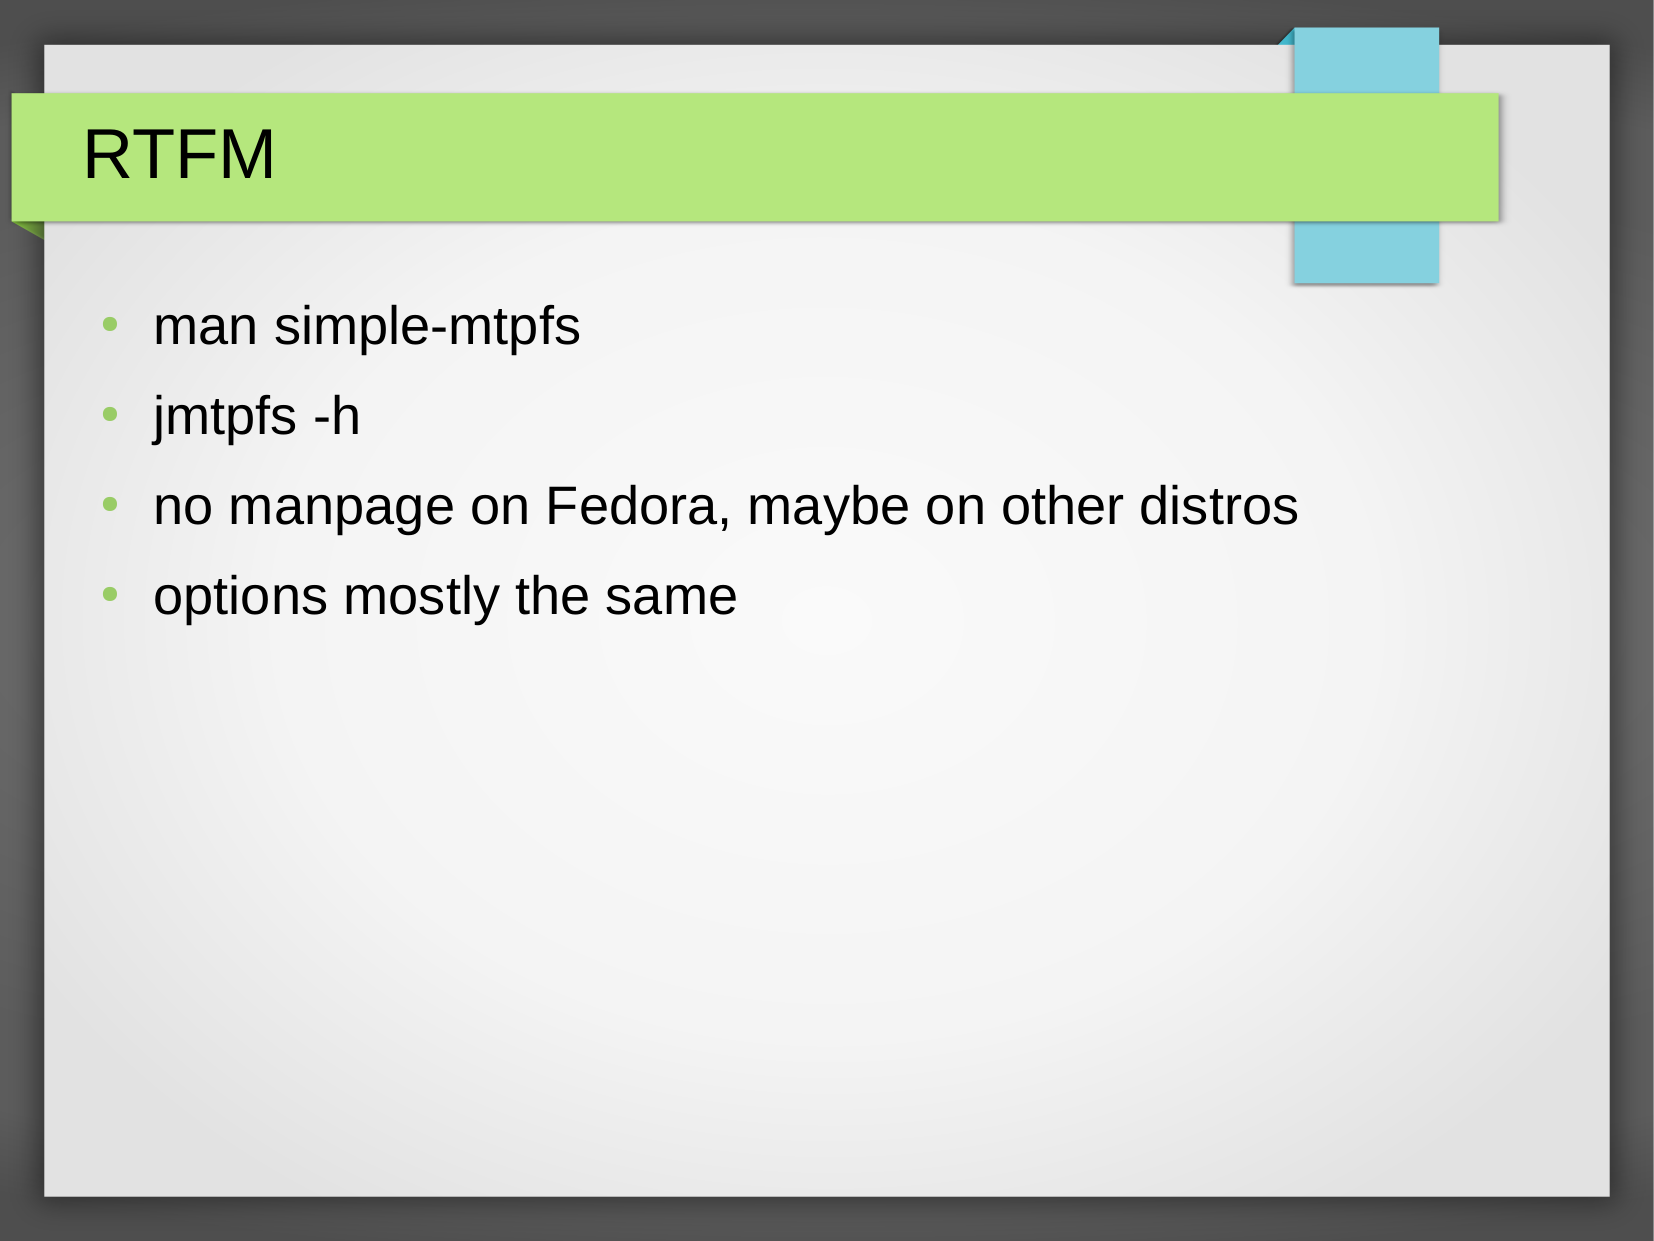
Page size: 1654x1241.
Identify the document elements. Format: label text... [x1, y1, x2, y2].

list man simple-mtpfs jmtpfs -h no manpage on Fedora, maybe on other distros options mostly the same [82, 295, 1571, 1015]
picture [0, 0, 1654, 1241]
title RTFM [82, 94, 1264, 213]
